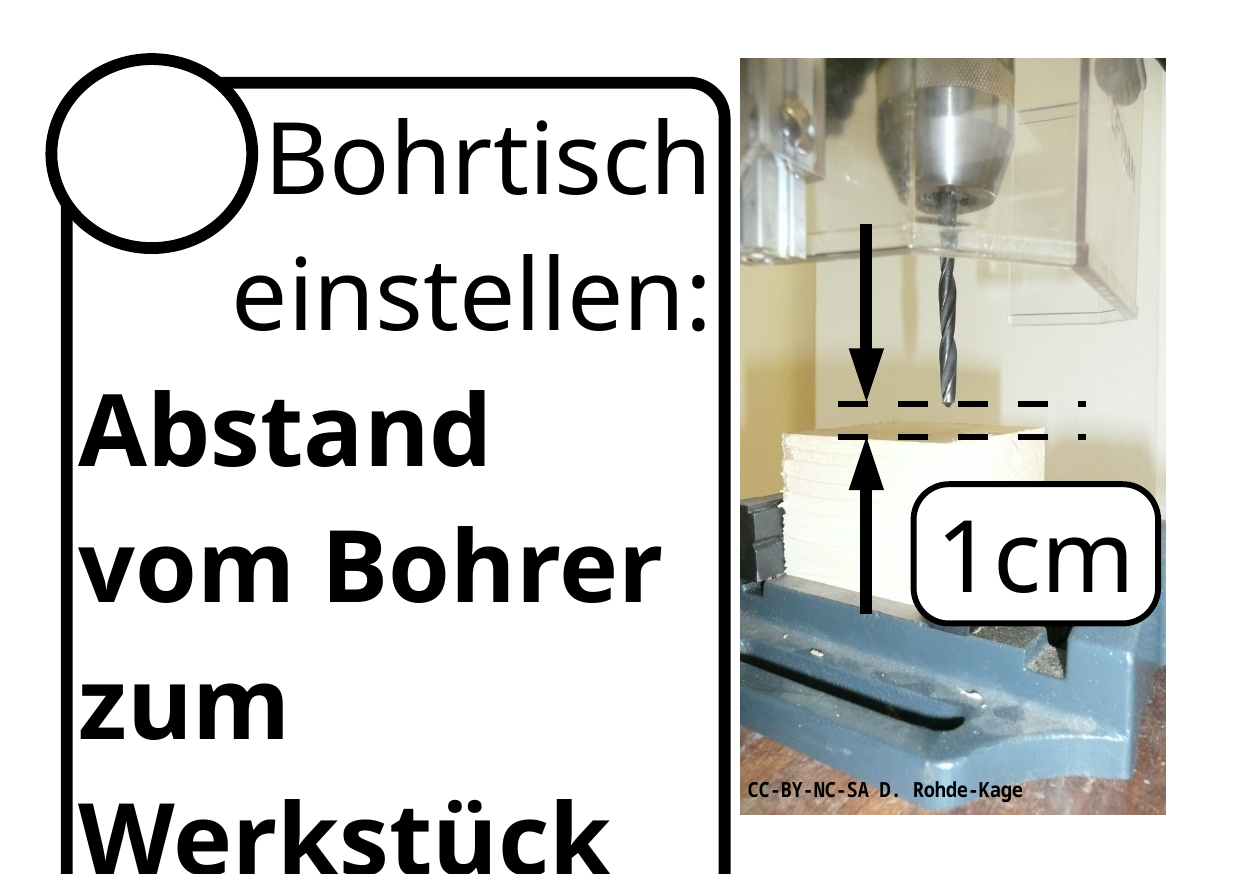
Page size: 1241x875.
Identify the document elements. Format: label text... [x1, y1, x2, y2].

text_box [51, 59, 253, 249]
text_box CC-BY-NC-SA D. Rohde-Kage [732, 767, 1044, 804]
picture [740, 58, 1166, 815]
text_box 1cm [913, 484, 1159, 603]
text_box Bohrtisch einstellen: Abstand vom Bohrer zum Werkstück ca. 1cm [66, 82, 725, 804]
